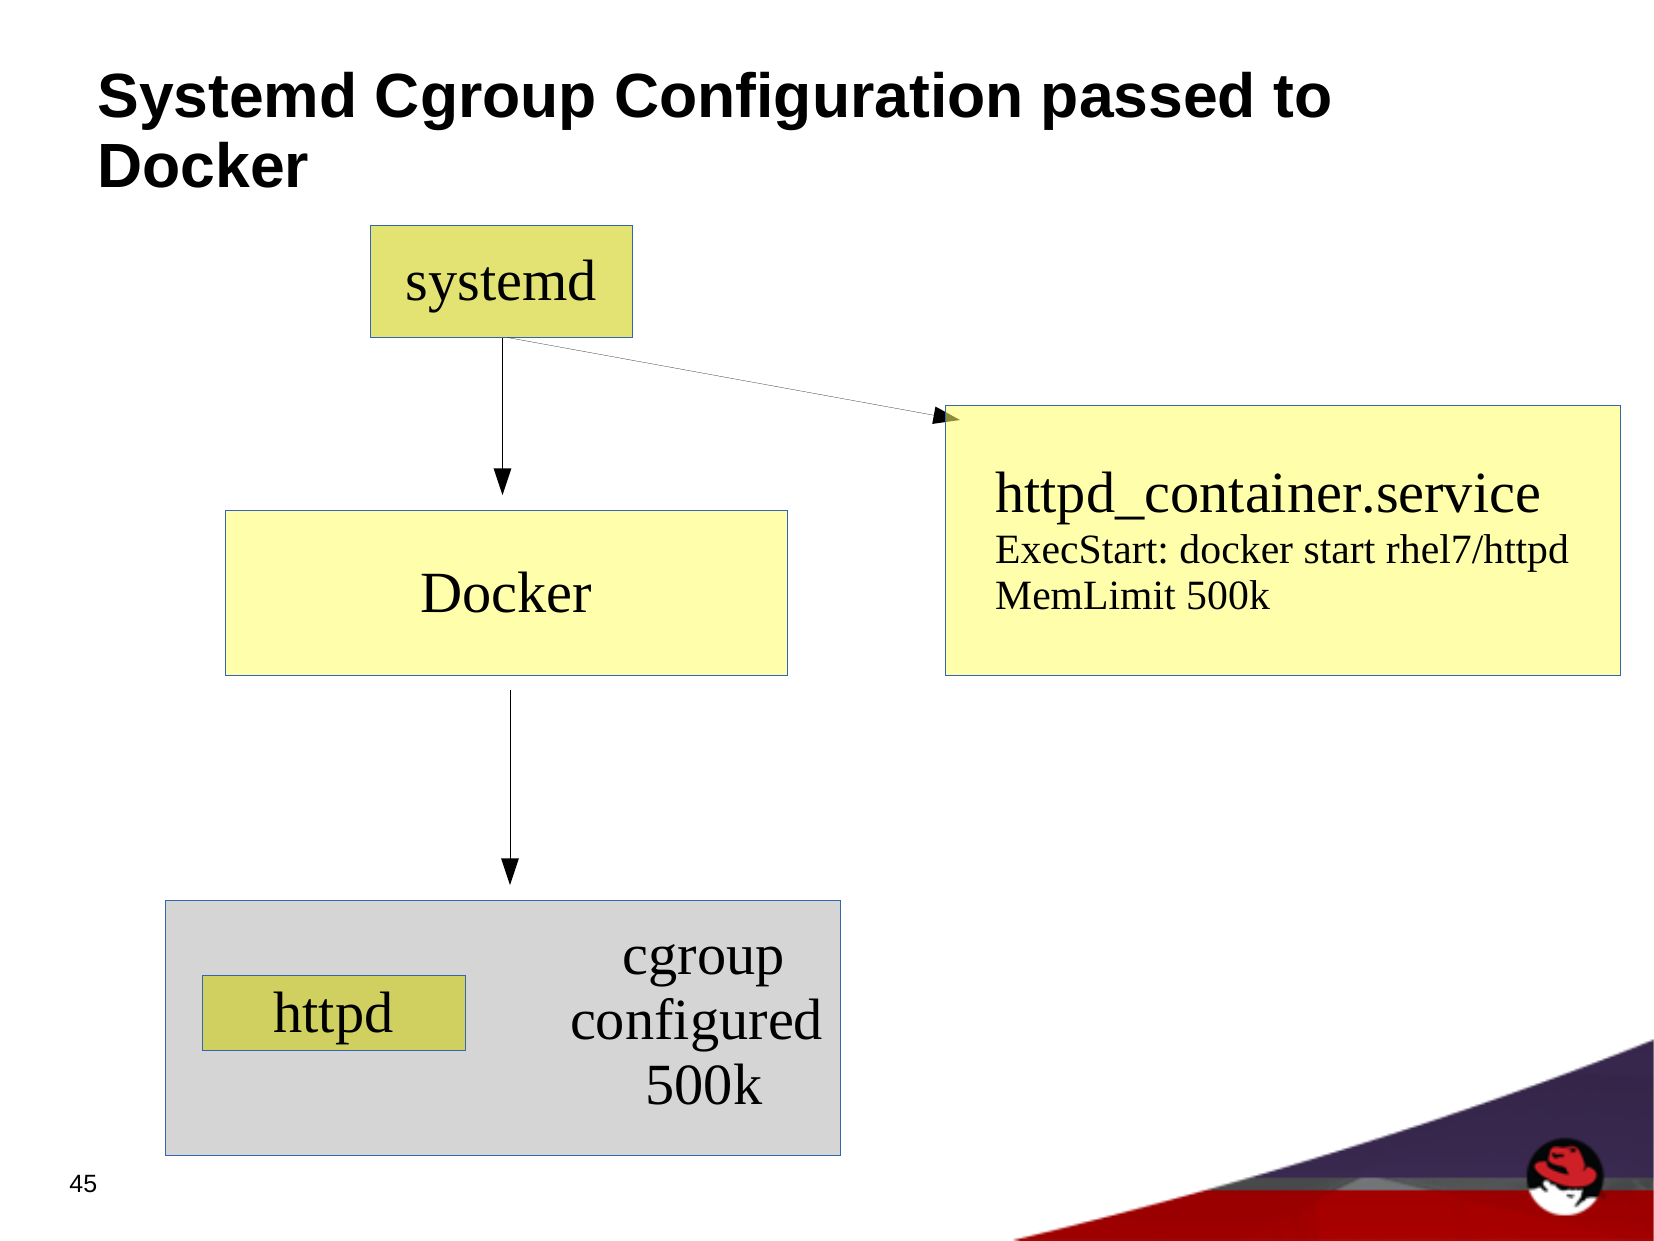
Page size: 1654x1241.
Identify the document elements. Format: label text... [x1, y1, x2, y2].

text_box Docker [225, 510, 788, 676]
text_box Systemd Cgroup Configuration passed to Docker [82, 30, 1571, 233]
text_box httpd [202, 975, 466, 1051]
picture [1012, 1036, 1654, 1241]
text_box [165, 900, 841, 1156]
text_box cgroup configured 500k [525, 914, 883, 1130]
text_box systemd [370, 225, 633, 338]
text_box httpd_container.service ExecStart: docker start rhel7/httpd MemLimit 500k [945, 405, 1621, 676]
